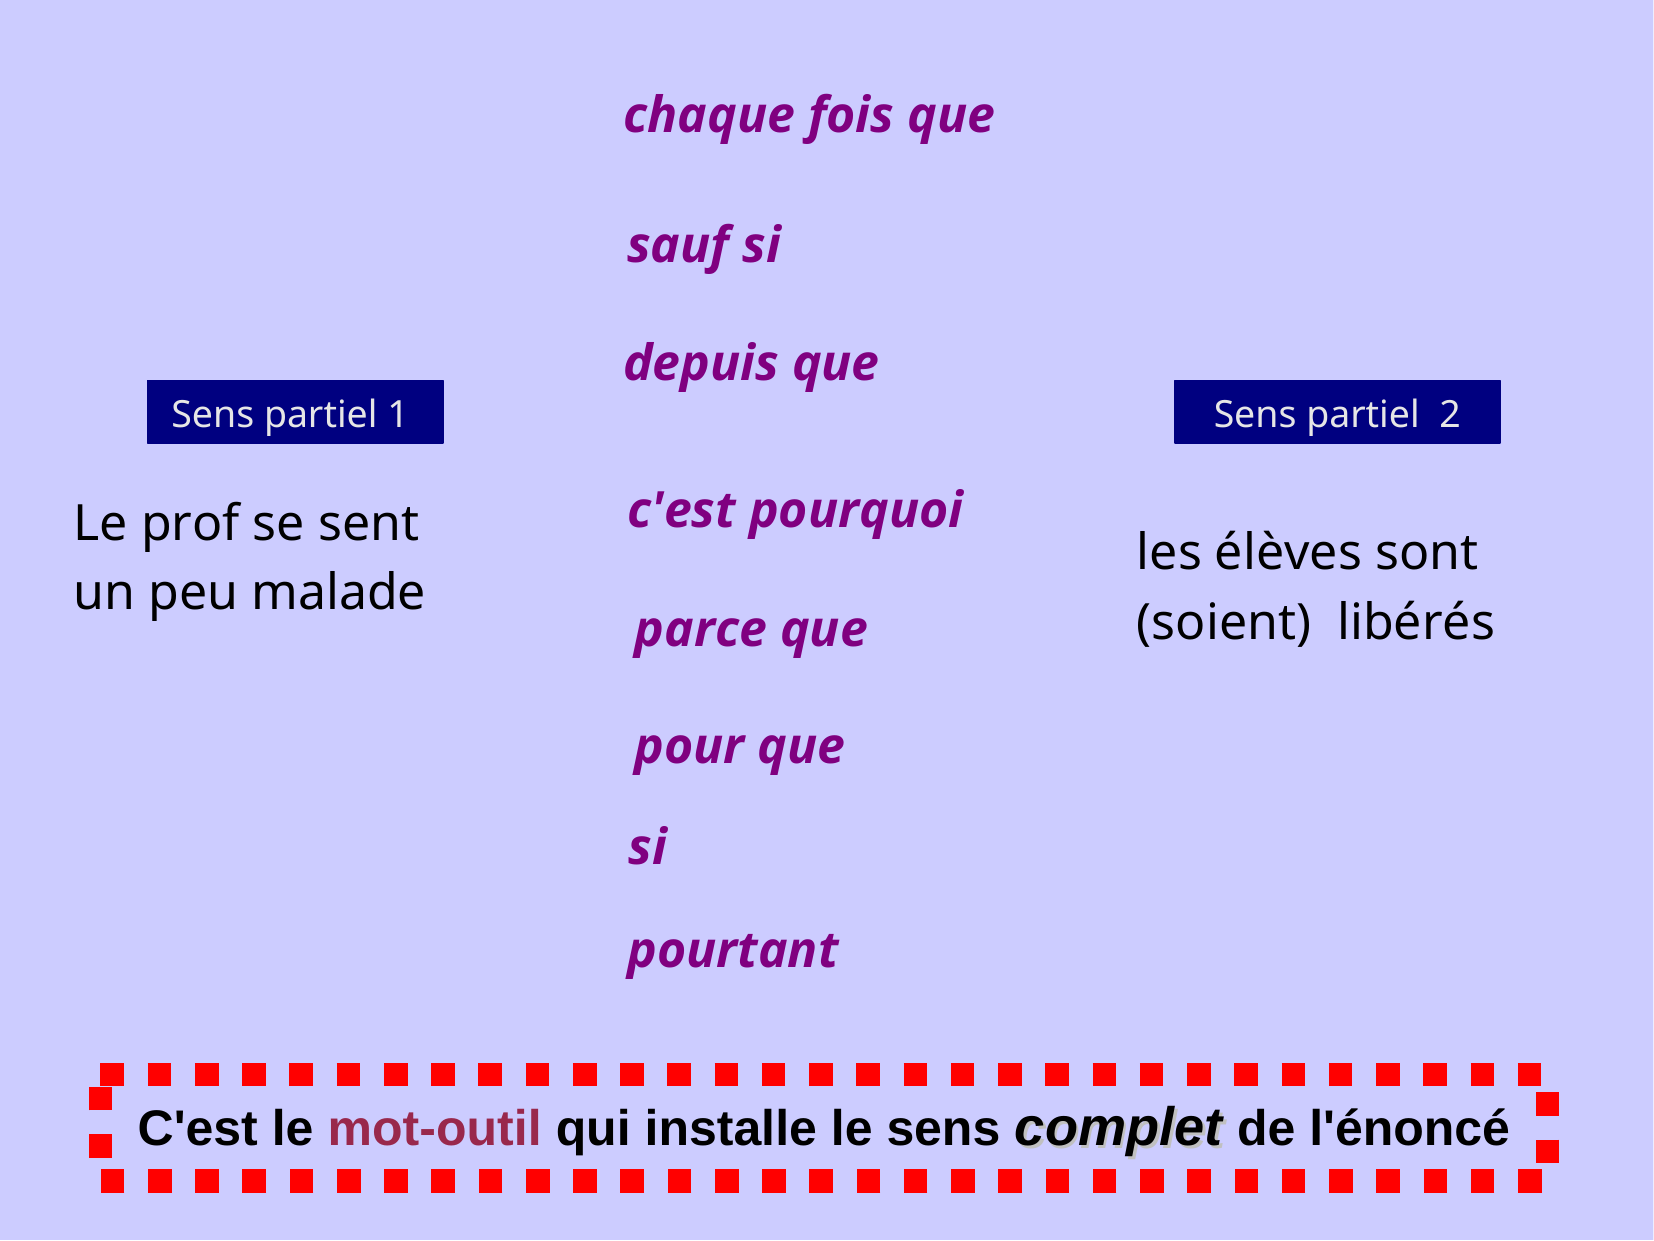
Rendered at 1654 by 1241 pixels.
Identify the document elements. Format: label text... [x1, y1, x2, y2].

text_box pourtant [612, 912, 1233, 985]
text_box chaque fois que [608, 76, 1229, 149]
text_box les élèves sont (soient) libérés [1122, 502, 1625, 680]
text_box Sens partiel 1 [147, 380, 443, 443]
text_box Le prof se sent un peu malade [59, 472, 503, 709]
text_box depuis que [608, 324, 1229, 397]
text_box C'est le mot-outil qui installe le sens complet de l'énoncé [100, 1074, 1548, 1181]
text_box parce que [620, 591, 1241, 664]
text_box pour que [620, 708, 1241, 781]
text_box c'est pourquoi [612, 472, 1026, 545]
text_box Sens partiel 2 [1175, 380, 1501, 443]
text_box si [614, 809, 1235, 882]
text_box sauf si [612, 206, 1233, 279]
